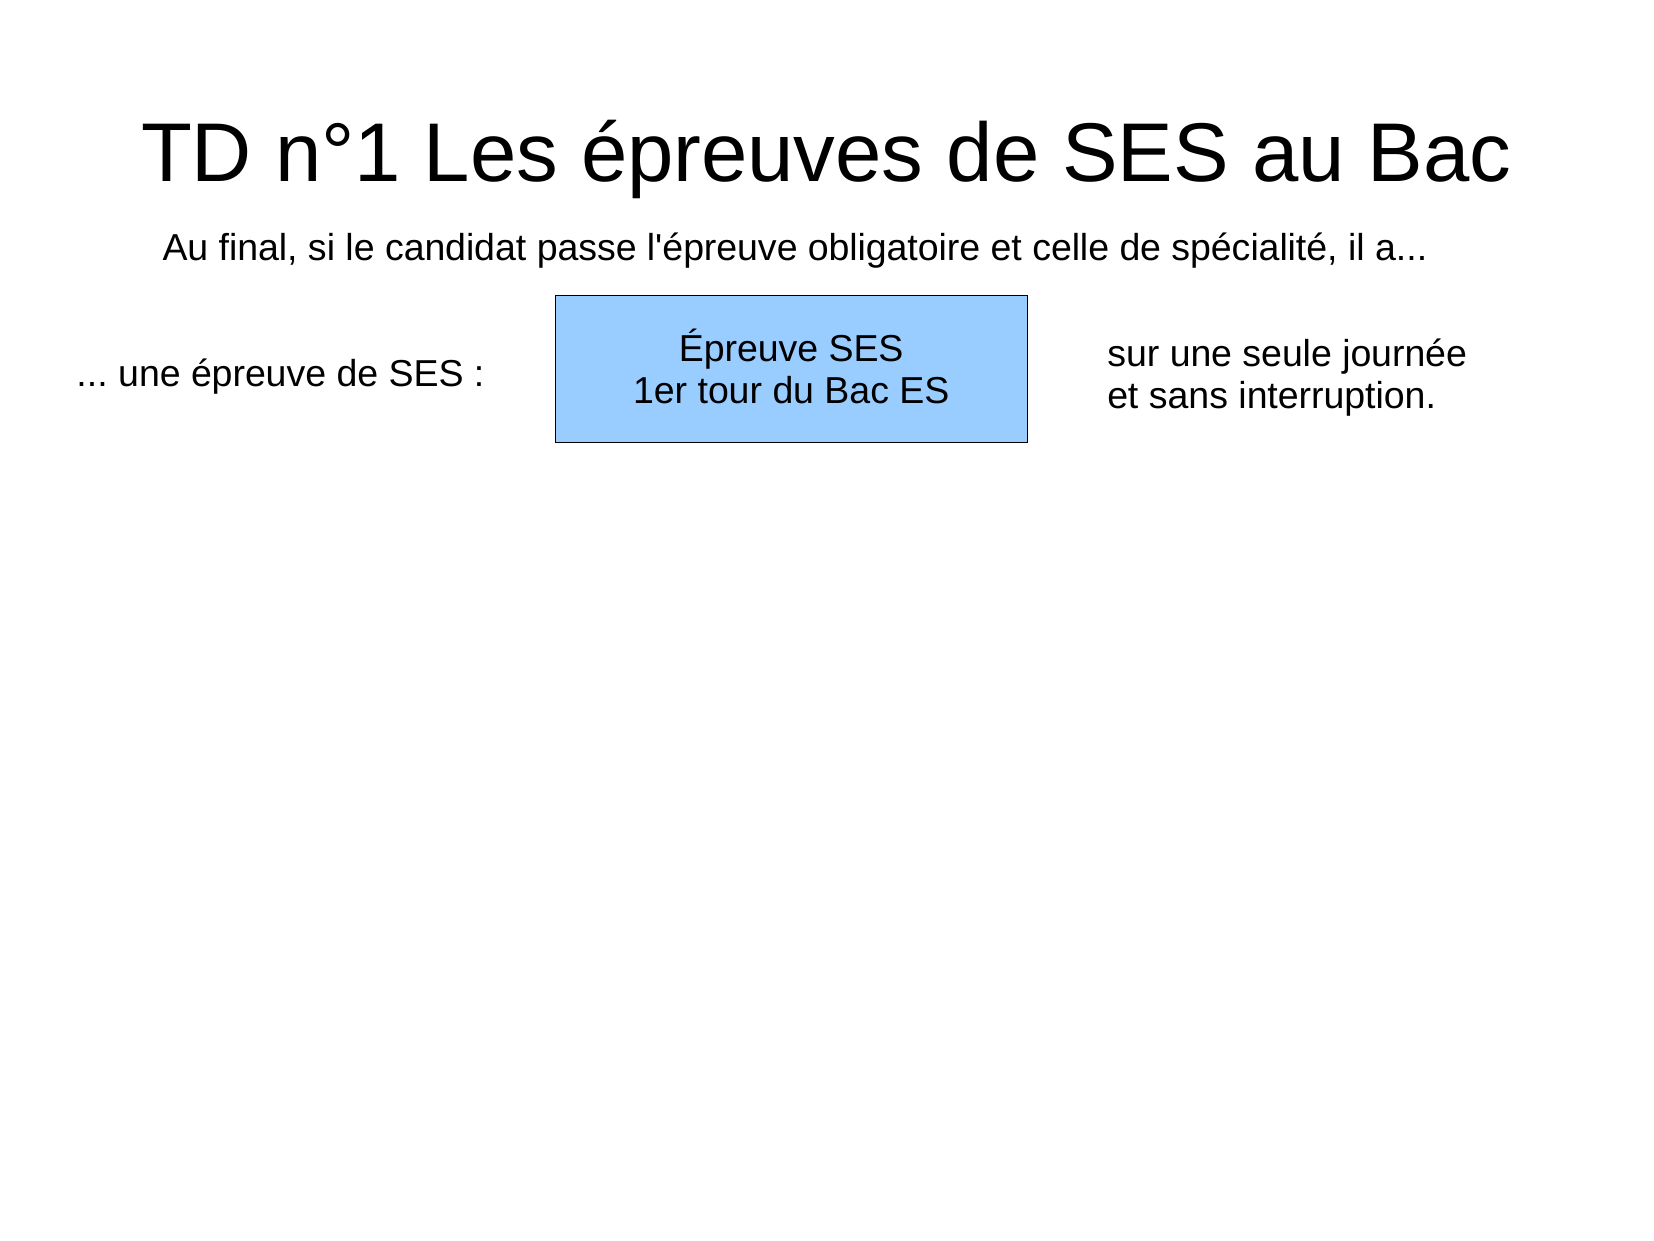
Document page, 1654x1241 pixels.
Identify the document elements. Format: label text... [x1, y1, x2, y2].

title TD n°1 Les épreuves de SES au Bac [82, 49, 1571, 257]
text_box Épreuve SES 1er tour du Bac ES [555, 295, 1028, 443]
text_box ... une épreuve de SES : [59, 345, 503, 403]
text_box Au final, si le candidat passe l'épreuve obligatoire et celle de spécialité, il a... [147, 218, 1446, 276]
text_box sur une seule journée et sans interruption. [1092, 324, 1483, 424]
